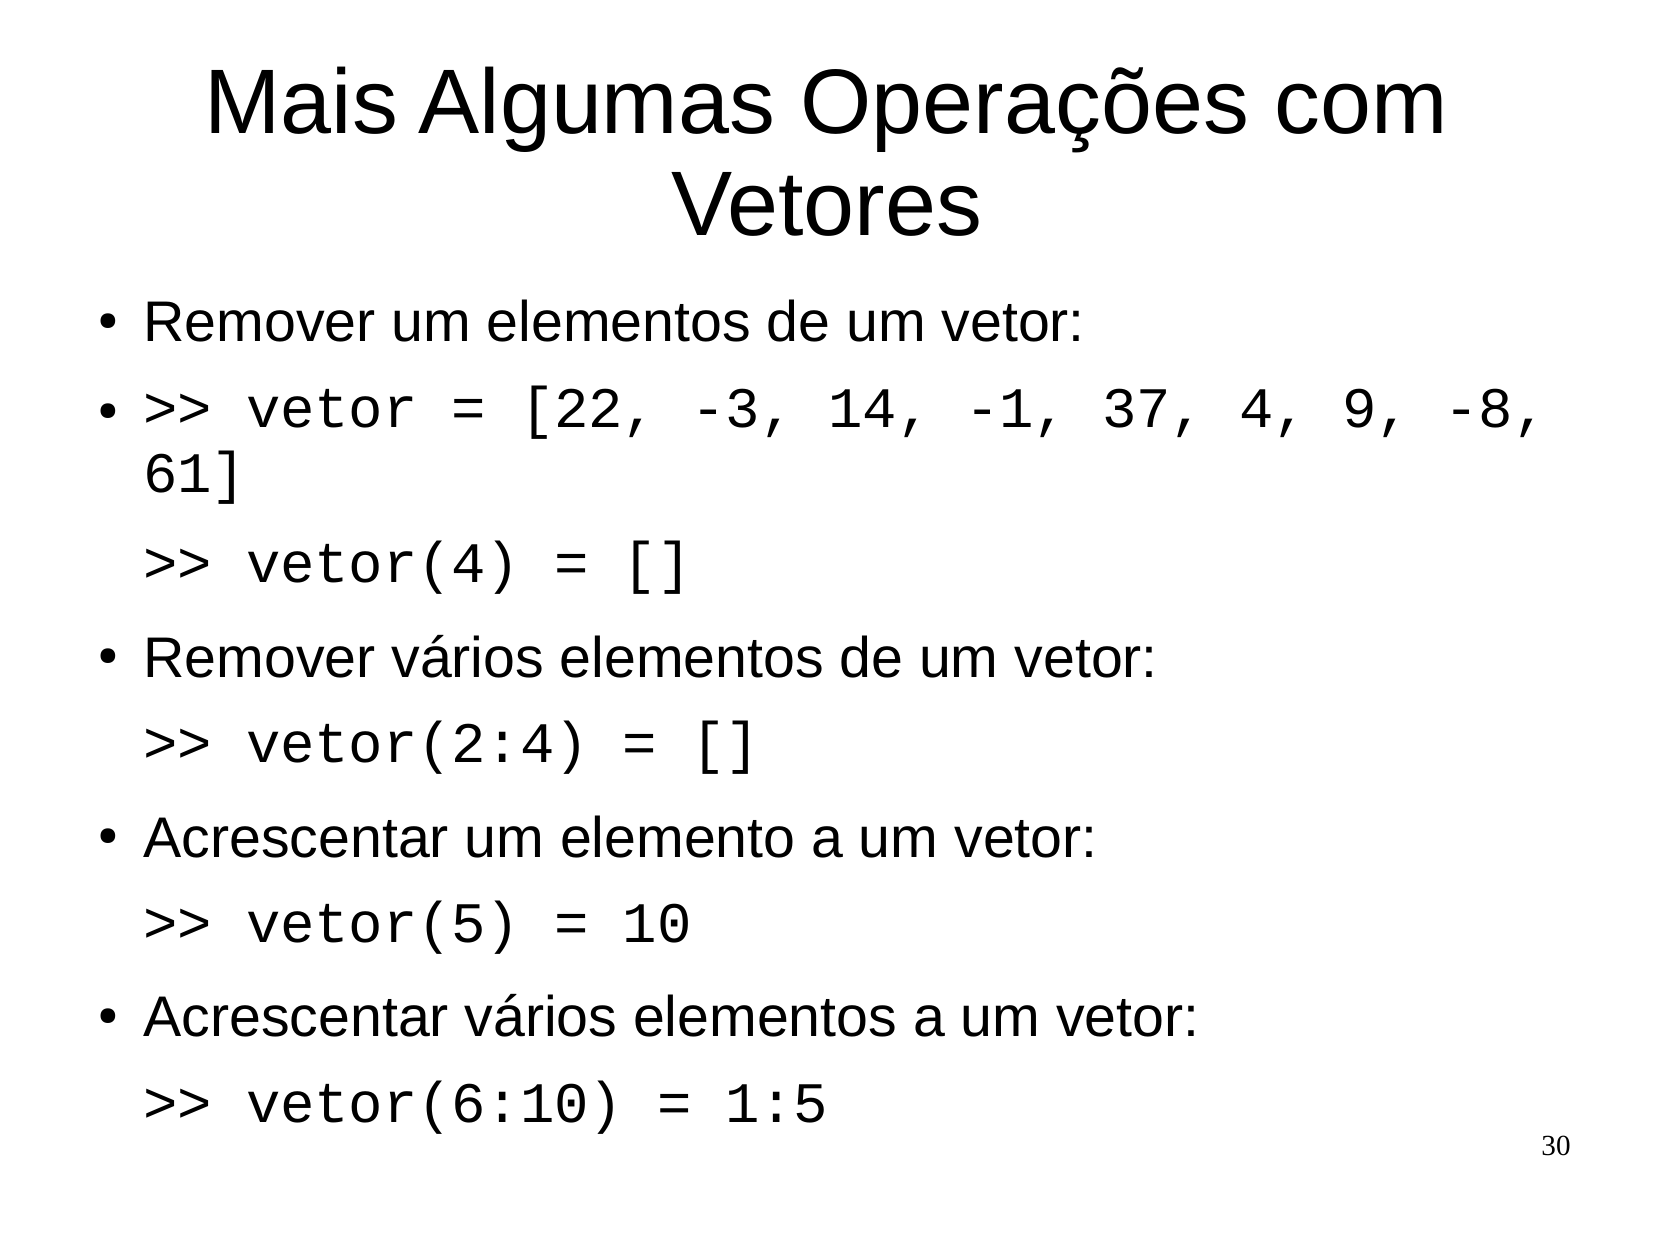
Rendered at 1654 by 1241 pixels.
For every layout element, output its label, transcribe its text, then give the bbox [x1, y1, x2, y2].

list Remover um elementos de um vetor: >> vetor = [22, -3, 14, -1, 37, 4, 9, -8, 61] >> vetor(4) = [] Remover vários elementos de um vetor: >> vetor(2:4) = [] Acrescentar um elemento a um vetor: >> vetor(5) = 10 Acrescentar vários elementos a um vetor: >> vetor(6:10) = 1:5 [82, 290, 1571, 1146]
title Mais Algumas Operações com Vetores [82, 49, 1571, 257]
